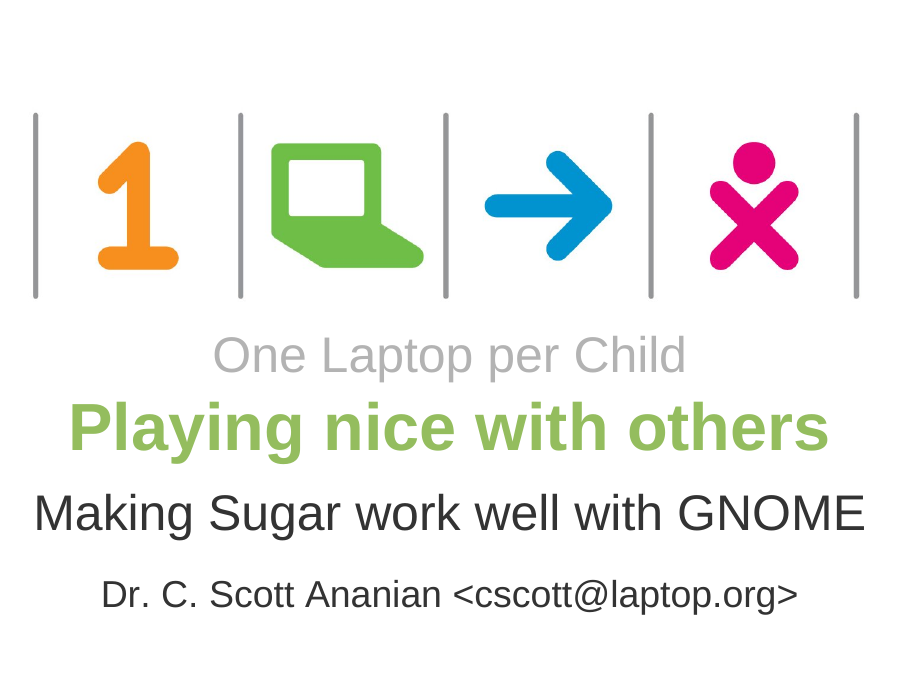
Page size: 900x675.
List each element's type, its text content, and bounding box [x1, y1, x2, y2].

title Playing nice with others [45, 389, 855, 488]
text_box Making Sugar work well with GNOME Dr. C. Scott Ananian <cscott@laptop.org> [0, 412, 900, 670]
text_box One Laptop per Child [197, 317, 703, 389]
picture [0, 69, 900, 345]
